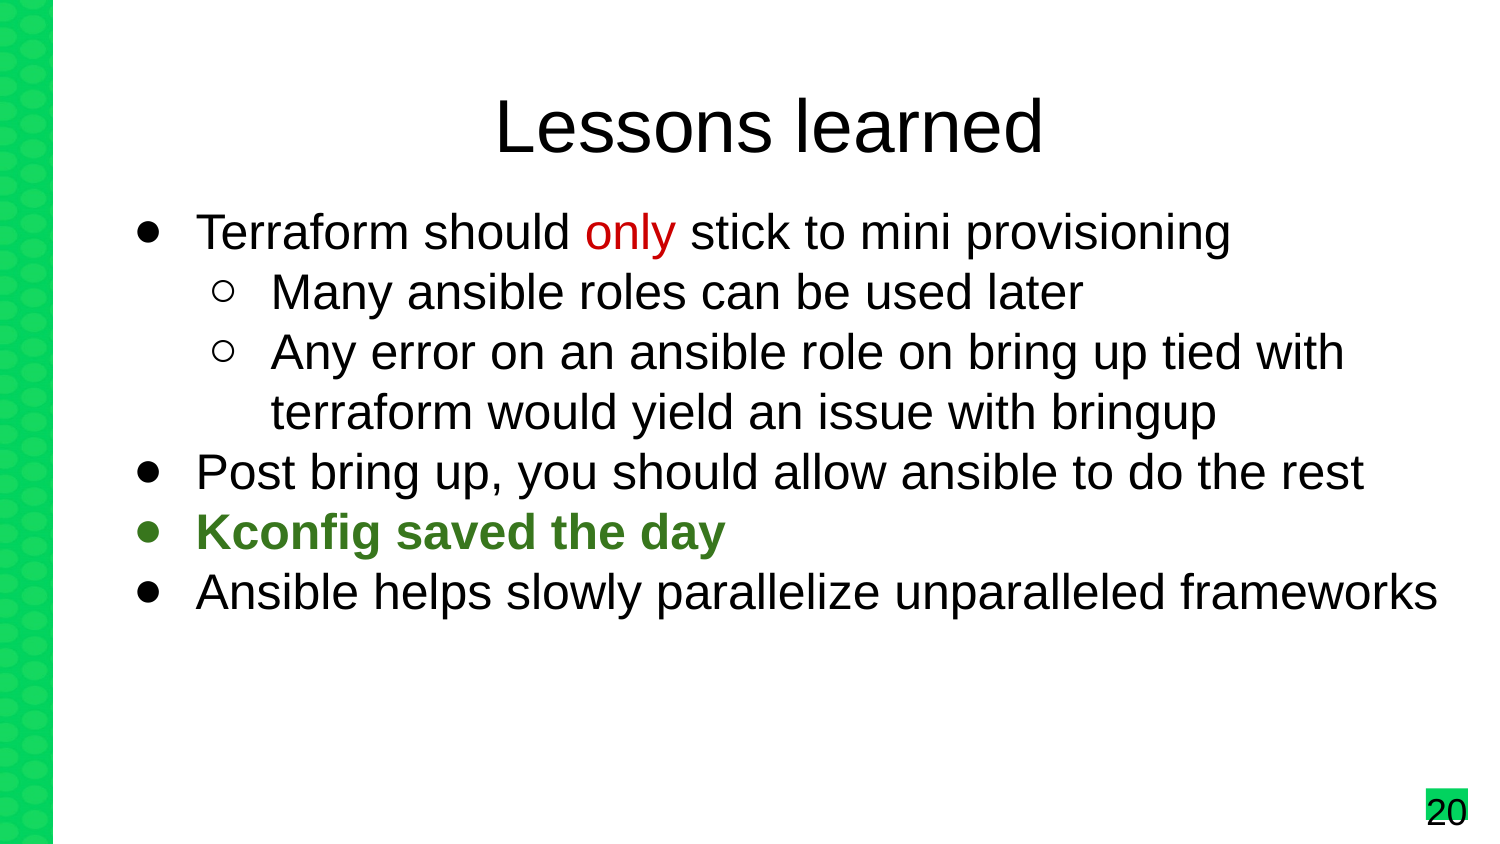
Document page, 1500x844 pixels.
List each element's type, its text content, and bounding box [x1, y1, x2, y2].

text_box <number> [1425, 788, 1468, 820]
text_box <number> [1451, 802, 1462, 820]
text_box Lessons learned [143, 70, 1397, 191]
picture [0, 0, 53, 844]
text_box Terraform should only stick to mini provisioning Many ansible roles can be used later Any error on an ansible role on bring up tied with terraform would yield an issue with bringup Post bring up, you should allow ansible to do the rest Kconfig saved the day Ansible helps slowly parallelize unparalleled frameworks [105, 191, 1456, 767]
